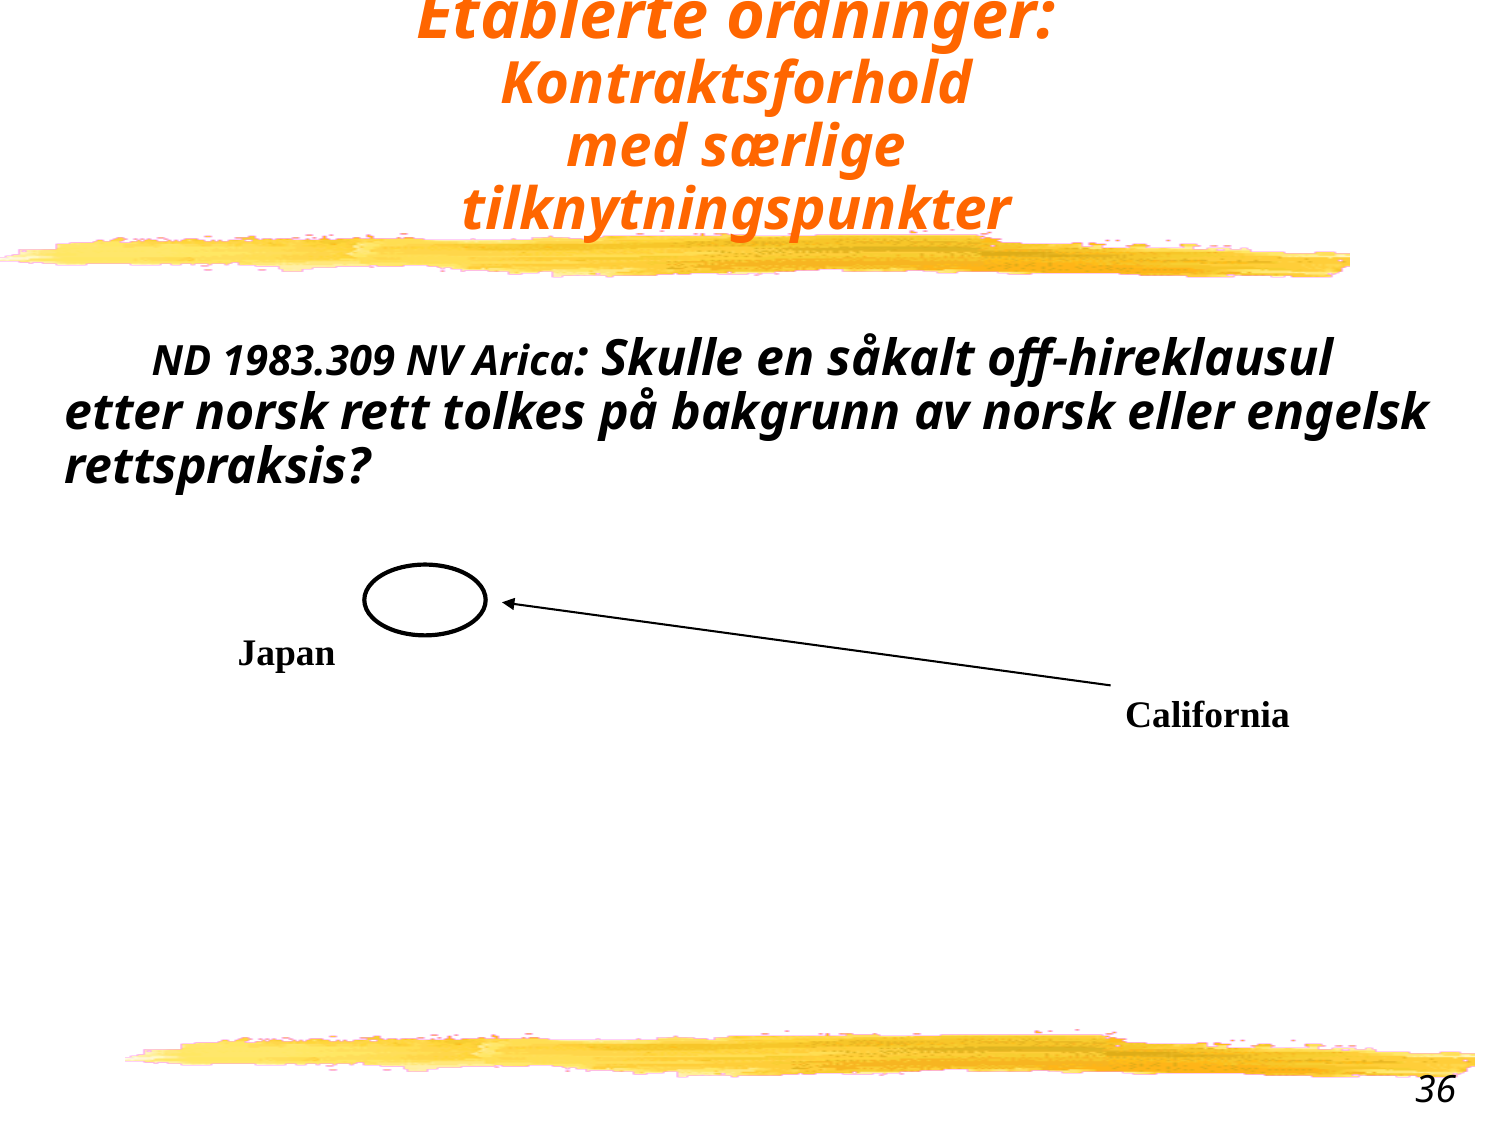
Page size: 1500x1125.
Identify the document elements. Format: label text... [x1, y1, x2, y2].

list ND 1983.309 NV Arica: Skulle en såkalt off-hireklausul etter norsk rett tolkes på bakgrunn av norsk eller engelsk rettspraksis? [50, 324, 1463, 1025]
title Etablerte ordninger: Kontraktsforhold med særlige tilknytningspunkter [272, 5, 1201, 218]
text_box Japan [222, 620, 351, 680]
picture [125, 1024, 1475, 1088]
text_box California [1110, 682, 1305, 743]
slide_number <number> [1400, 1050, 1500, 1125]
picture [0, 224, 1350, 288]
